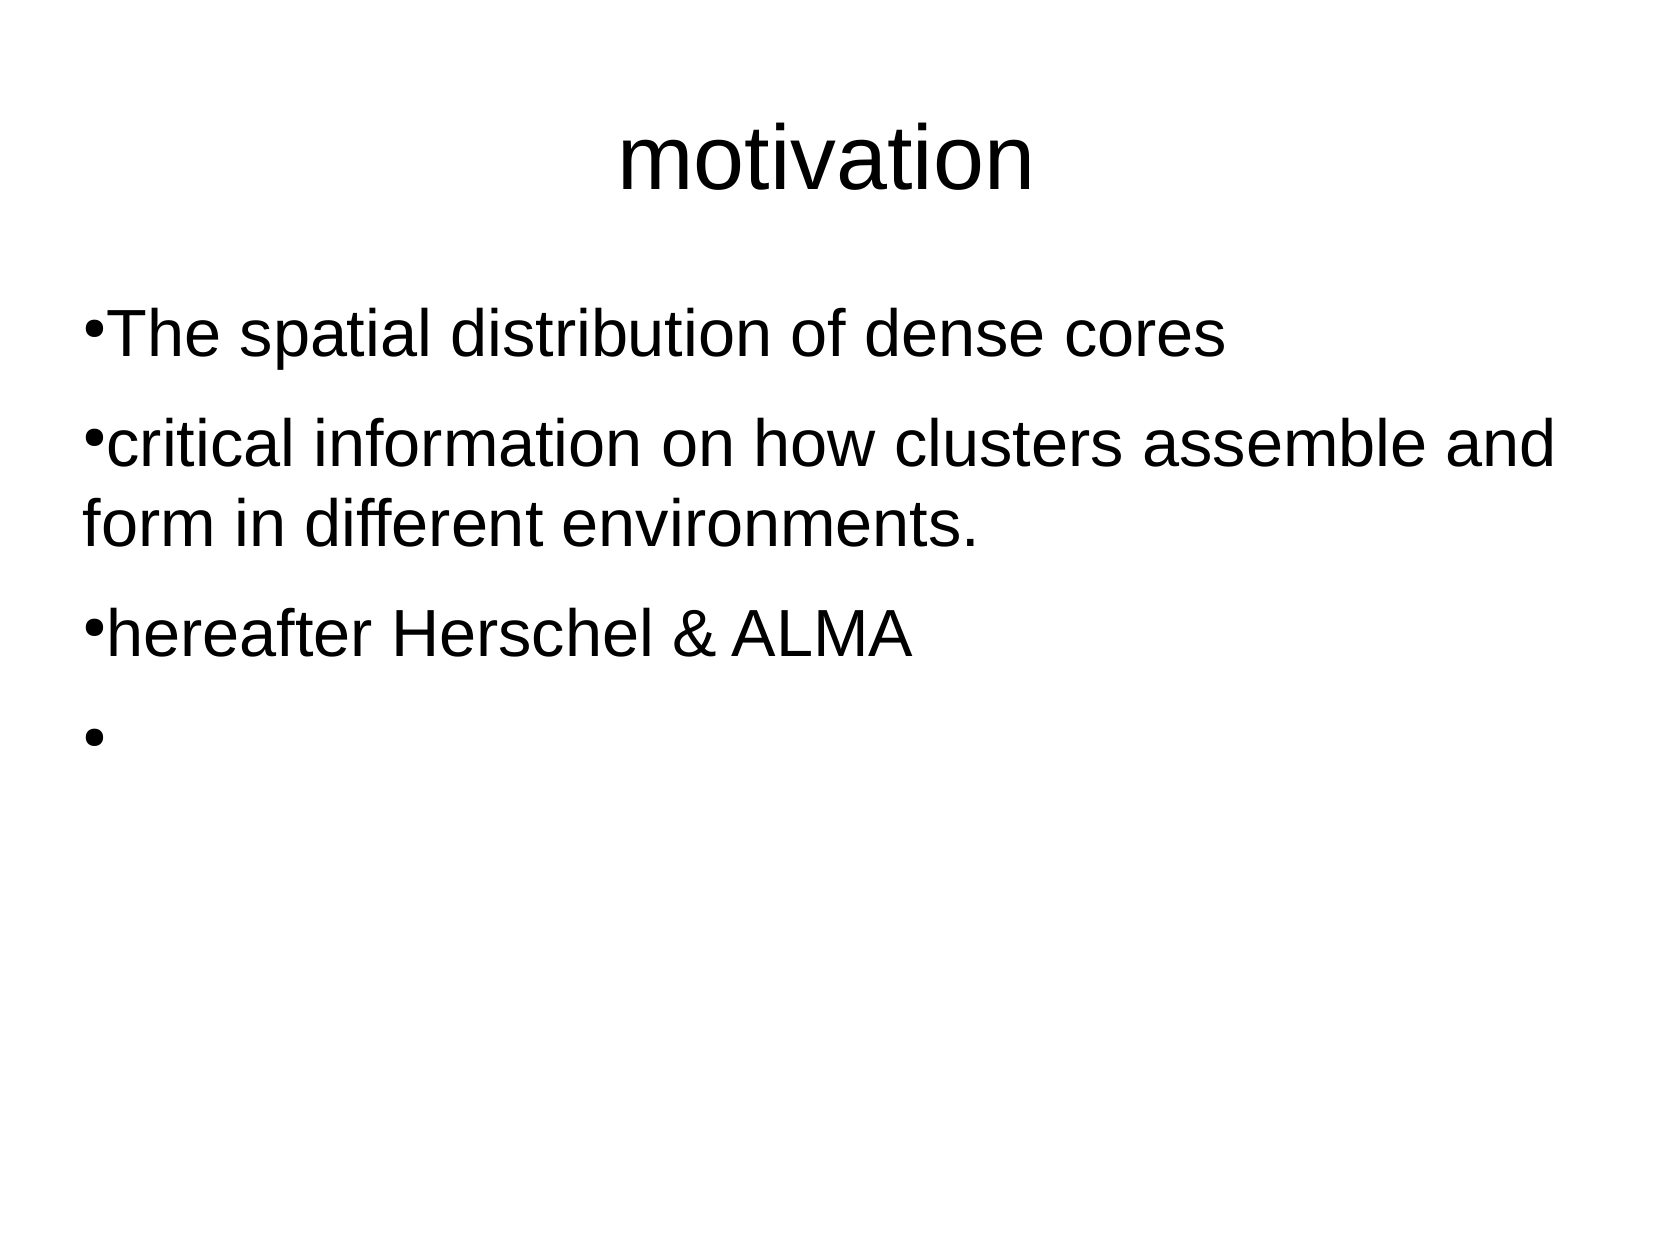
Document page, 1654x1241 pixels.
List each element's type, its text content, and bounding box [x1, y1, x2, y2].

title motivation [82, 49, 1571, 257]
list The spatial distribution of dense cores critical information on how clusters assemble and form in different environments. hereafter Herschel & ALMA [82, 290, 1571, 1010]
